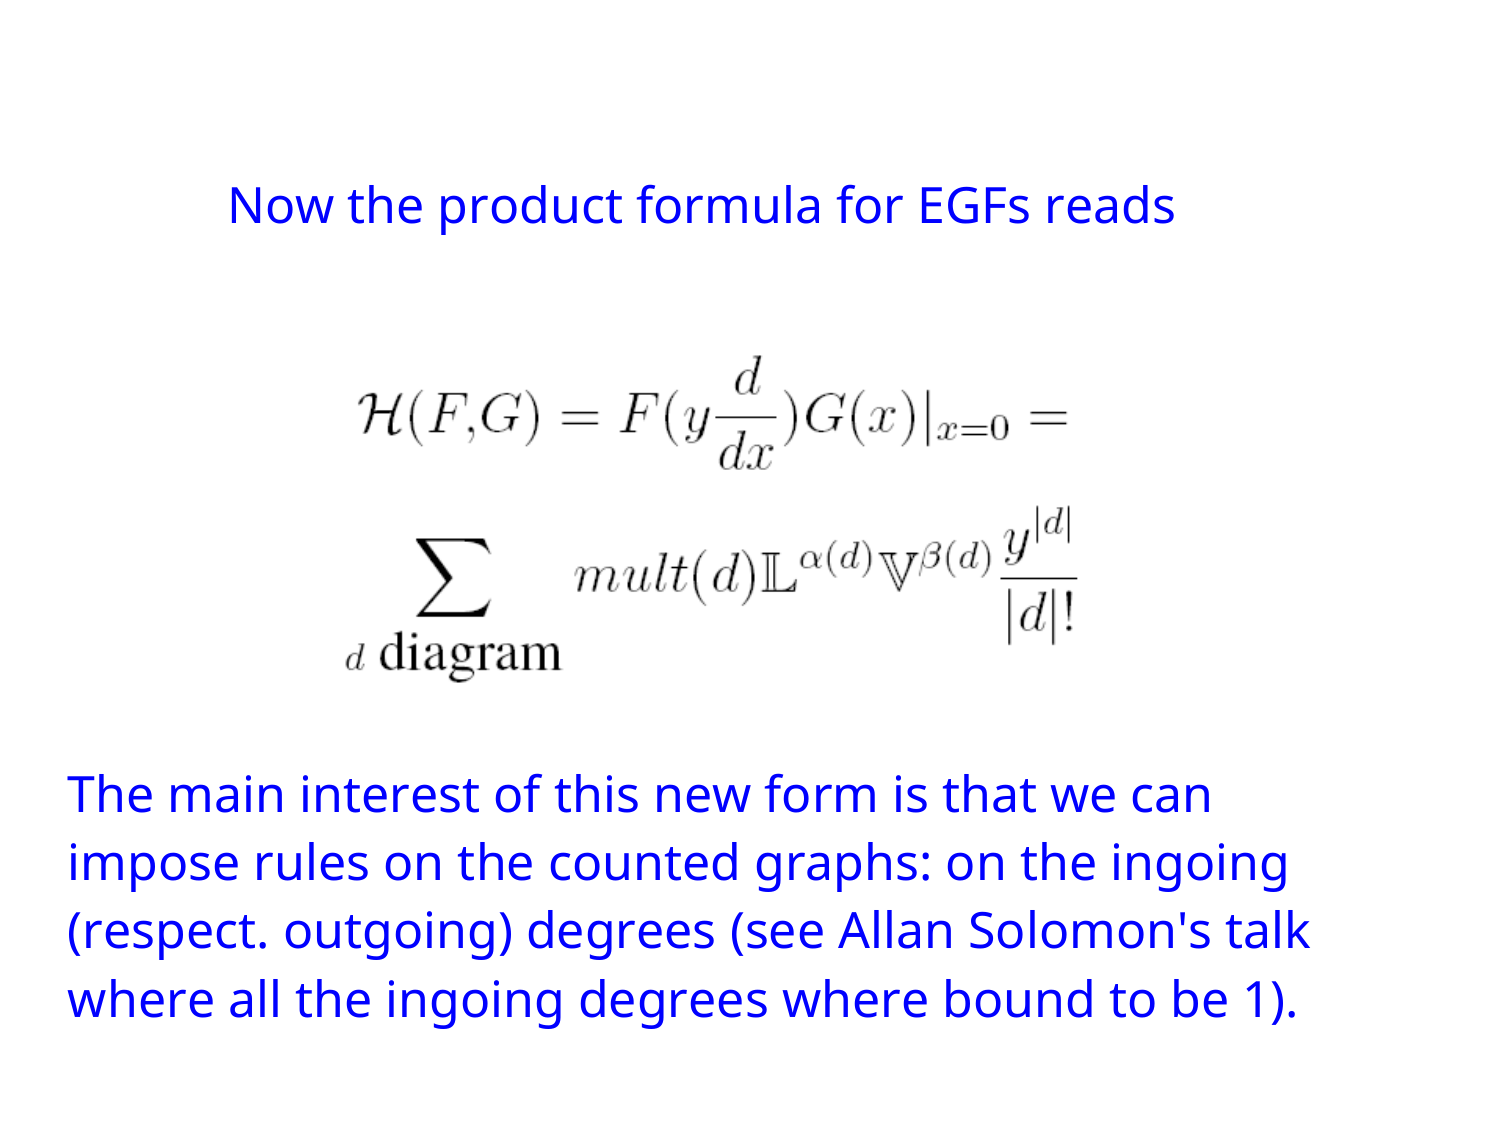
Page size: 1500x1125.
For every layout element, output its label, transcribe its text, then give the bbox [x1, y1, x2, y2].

text_box Now the product formula for EGFs reads [212, 162, 1192, 247]
picture [324, 337, 1101, 700]
text_box The main interest of this new form is that we can impose rules on the counted graphs: on the ingoing (respect. outgoing) degrees (see Allan Solomon's talk where all the ingoing degrees where bound to be 1). [53, 751, 1340, 1040]
